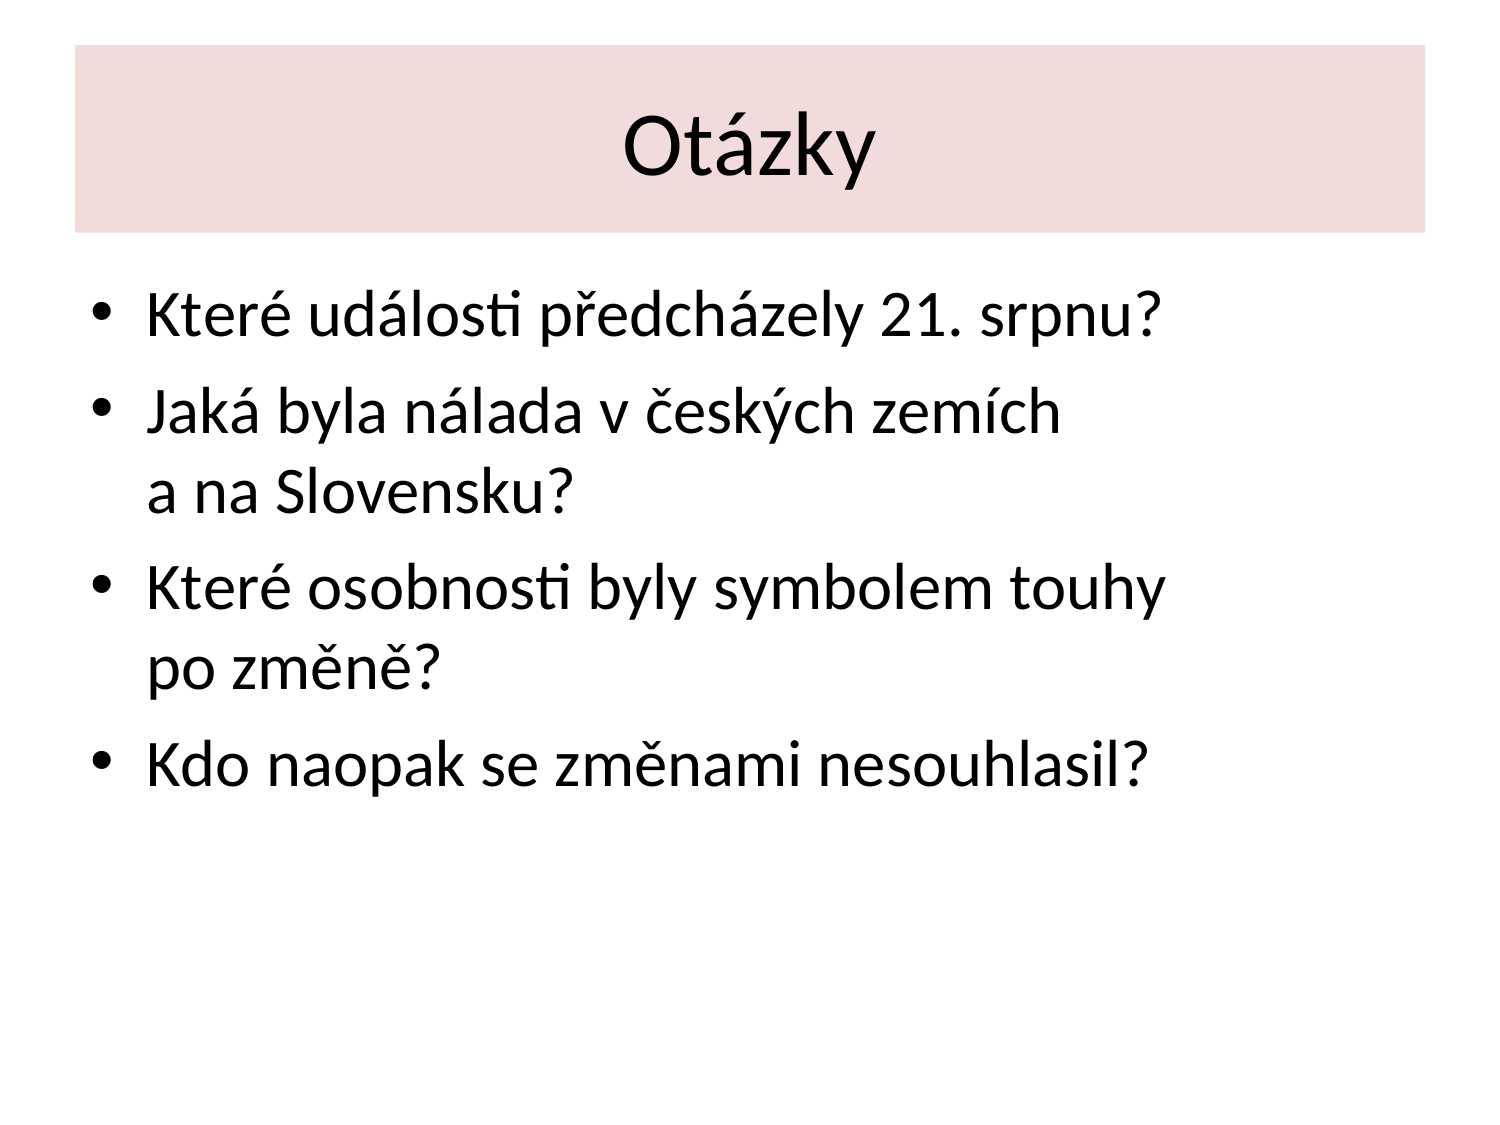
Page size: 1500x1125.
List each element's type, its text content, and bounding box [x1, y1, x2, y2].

list Které události předcházely 21. srpnu? Jaká byla nálada v českých zemích a na Slovensku? Které osobnosti byly symbolem touhy po změně? Kdo naopak se změnami nesouhlasil? [75, 262, 1426, 1006]
title Otázky [75, 45, 1426, 233]
